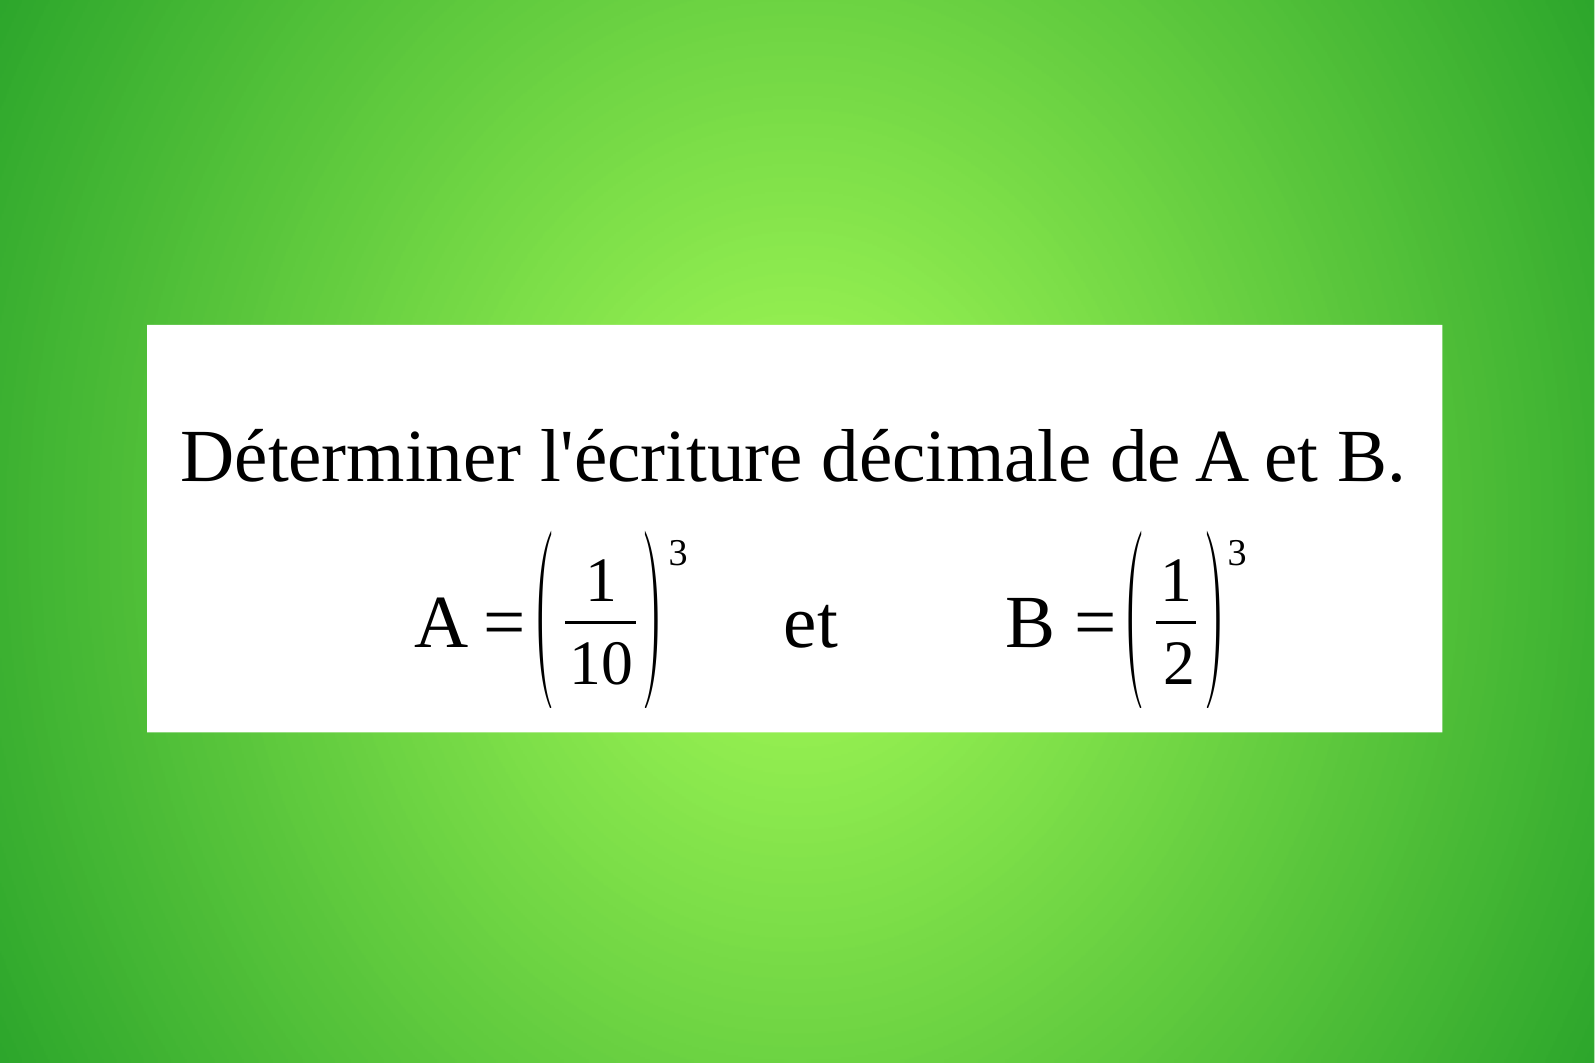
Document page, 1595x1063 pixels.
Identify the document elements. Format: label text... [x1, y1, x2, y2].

chart [1108, 530, 1264, 708]
picture [0, 0, 1595, 1063]
text_box Déterminer l'écriture décimale de A et B. A = et B = [147, 324, 1443, 733]
chart [517, 530, 703, 708]
